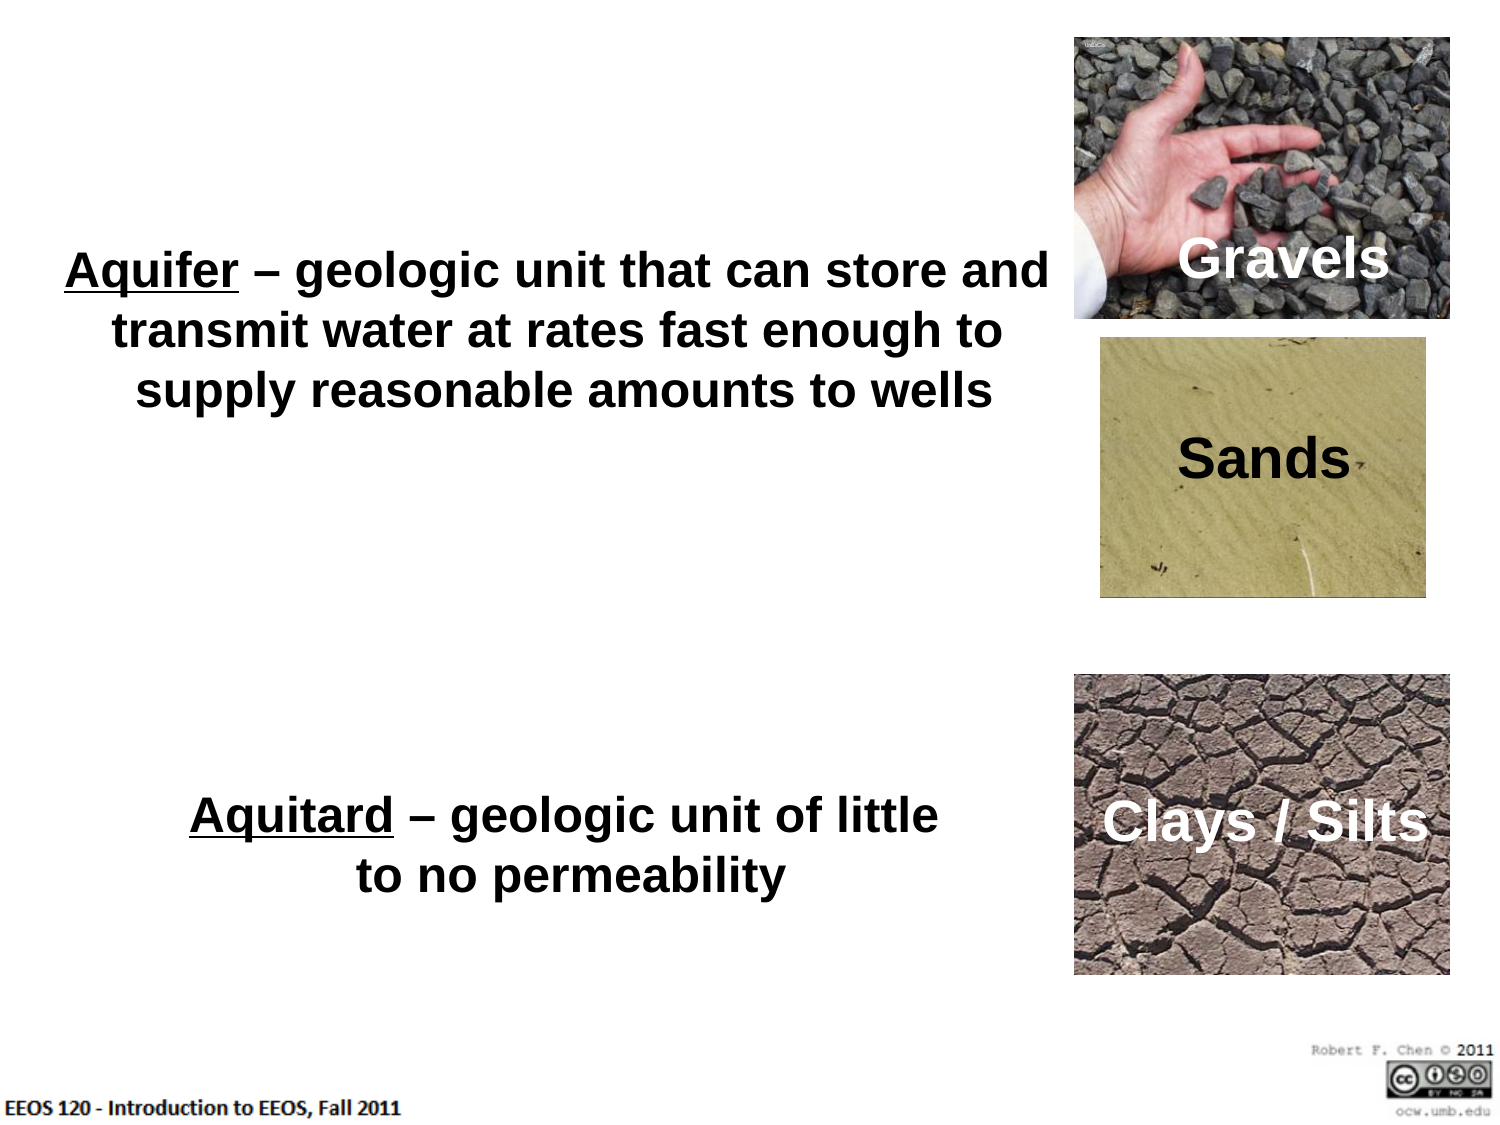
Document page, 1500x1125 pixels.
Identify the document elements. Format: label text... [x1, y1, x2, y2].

picture [1074, 37, 1450, 319]
text_box Aquifer – geologic unit that can store and transmit water at rates fast enough to supply reasonable amounts to wells [49, 230, 1080, 426]
picture [0, 1090, 406, 1125]
picture [1074, 674, 1450, 976]
text_box Clays / Silts [1087, 774, 1446, 861]
text_box Sands [1162, 412, 1368, 498]
picture [1304, 1037, 1500, 1125]
text_box Gravels [1162, 212, 1407, 298]
picture [1100, 337, 1426, 598]
text_box Aquitard – geologic unit of little to no permeability [174, 774, 969, 911]
